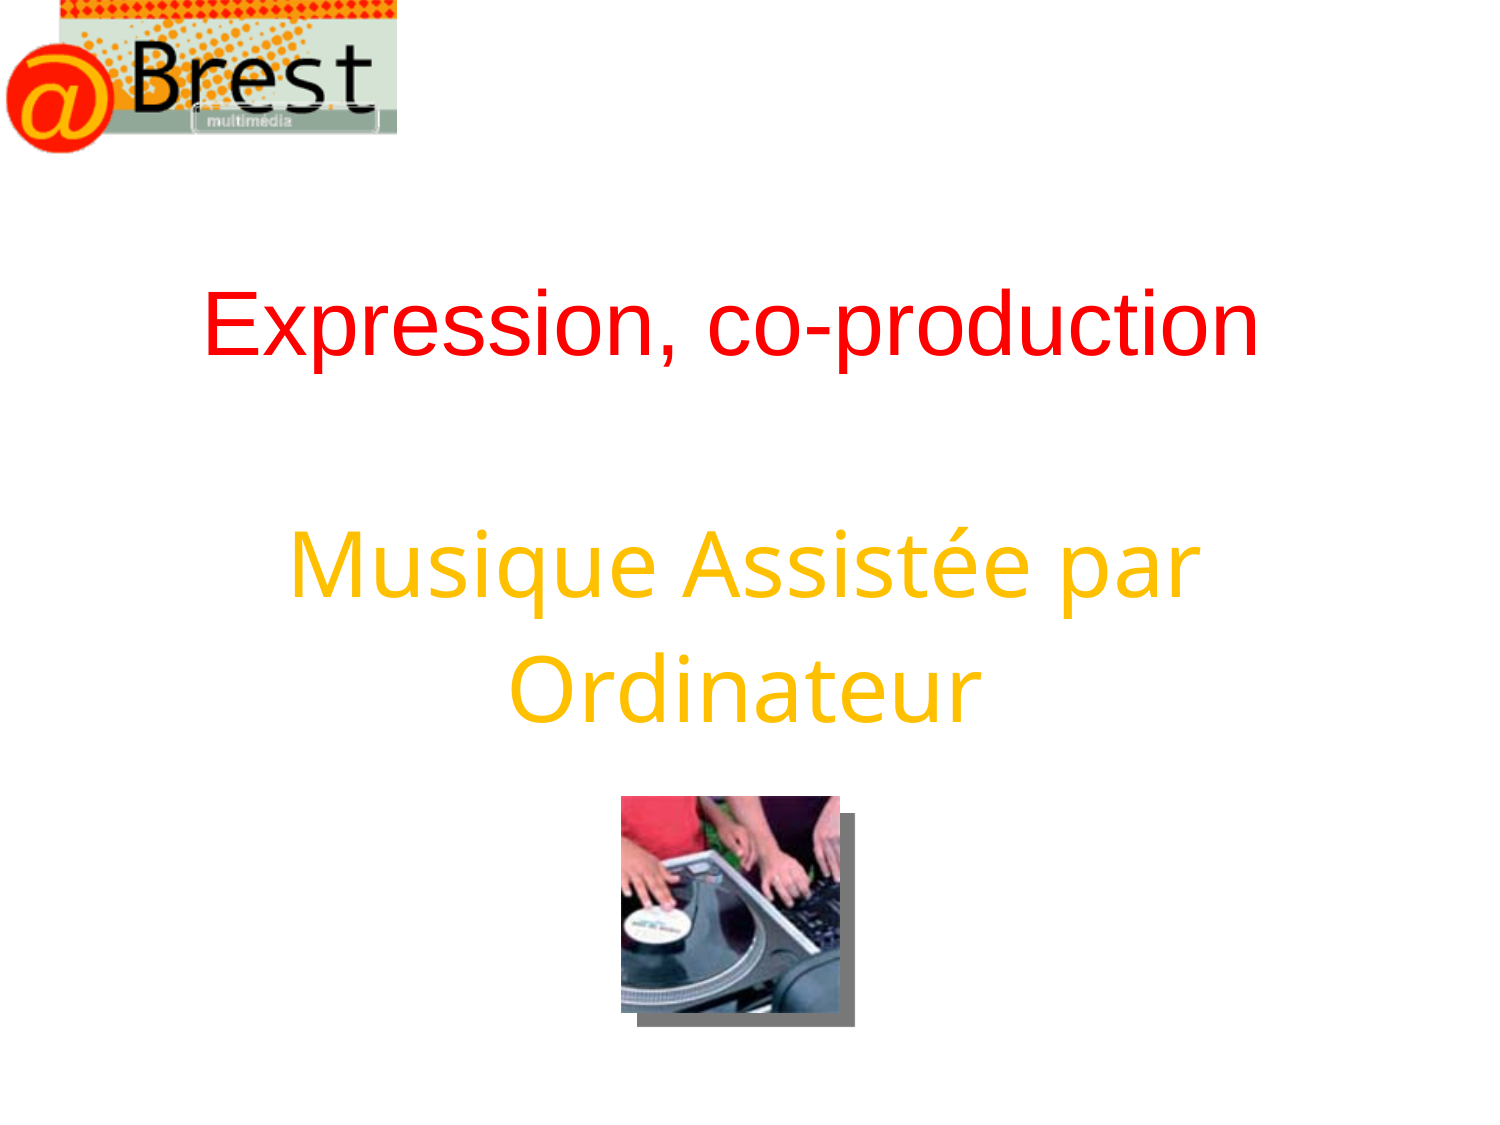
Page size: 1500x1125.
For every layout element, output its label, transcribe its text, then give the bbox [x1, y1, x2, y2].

picture [0, 0, 397, 157]
title Expression, co-production Musique Assistée par Ordinateur [70, 0, 1421, 750]
picture [621, 796, 840, 1013]
